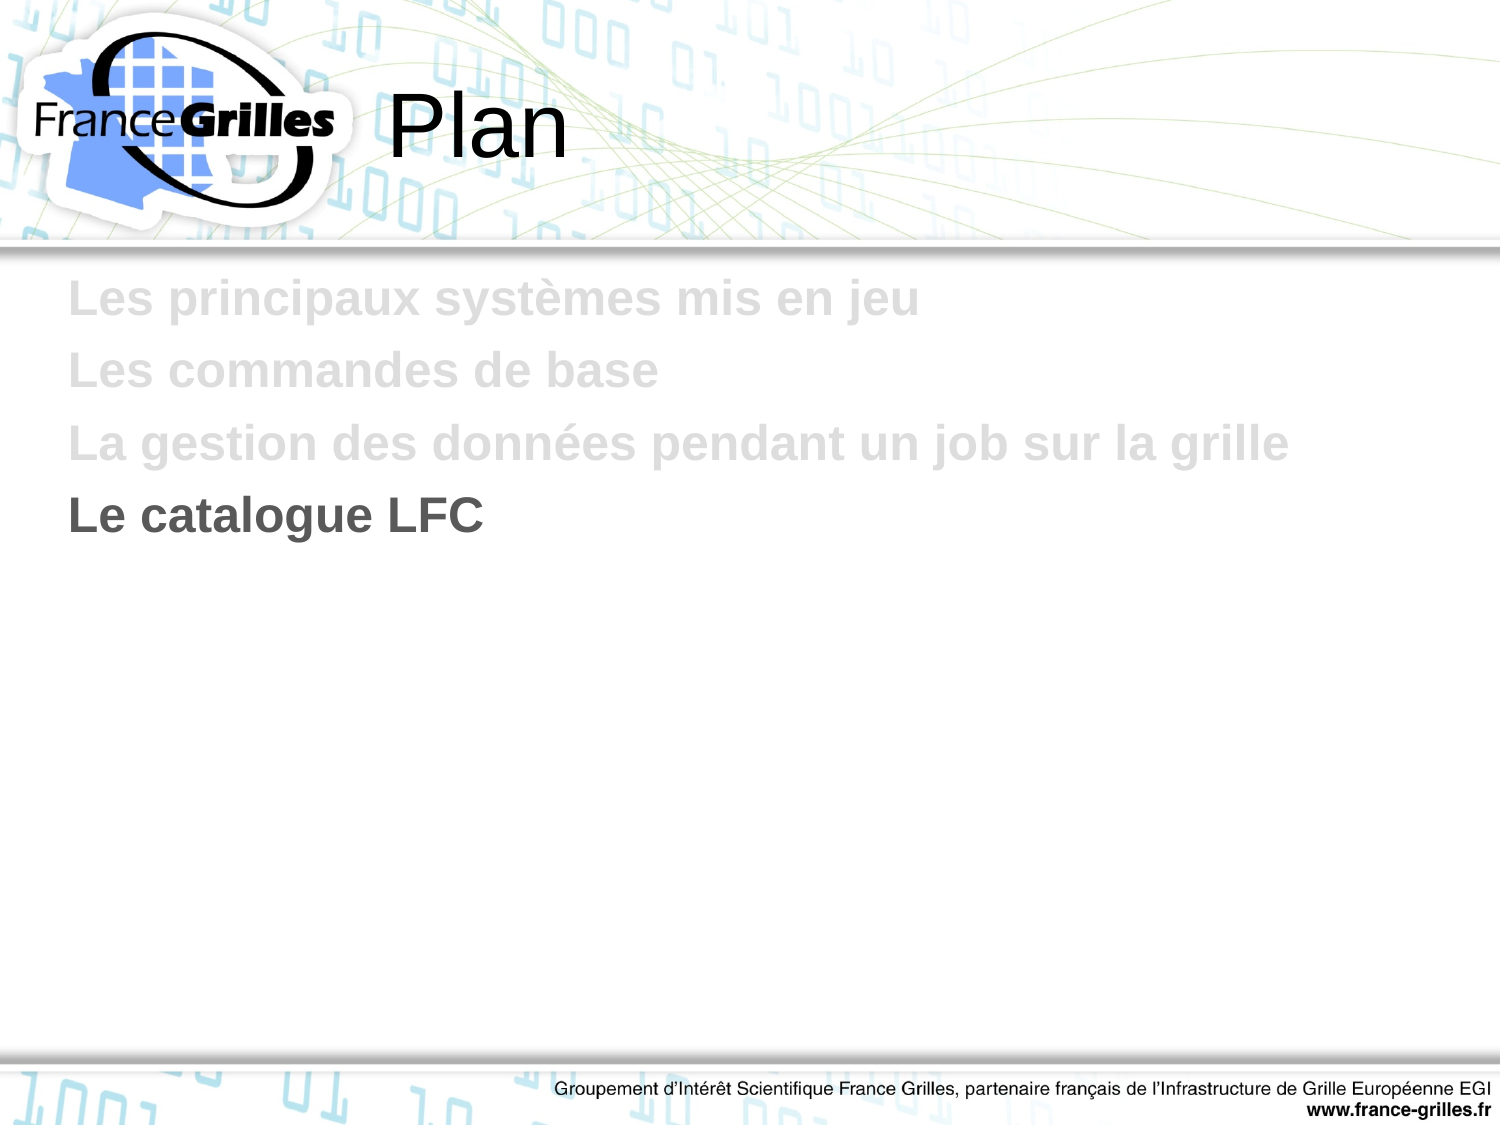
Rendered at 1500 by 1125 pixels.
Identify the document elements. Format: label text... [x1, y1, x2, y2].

title Plan [372, 7, 1459, 244]
list Les principaux systèmes mis en jeu Les commandes de base La gestion des données pendant un job sur la grille Le catalogue LFC [53, 262, 1459, 1024]
picture [0, 0, 1500, 1125]
